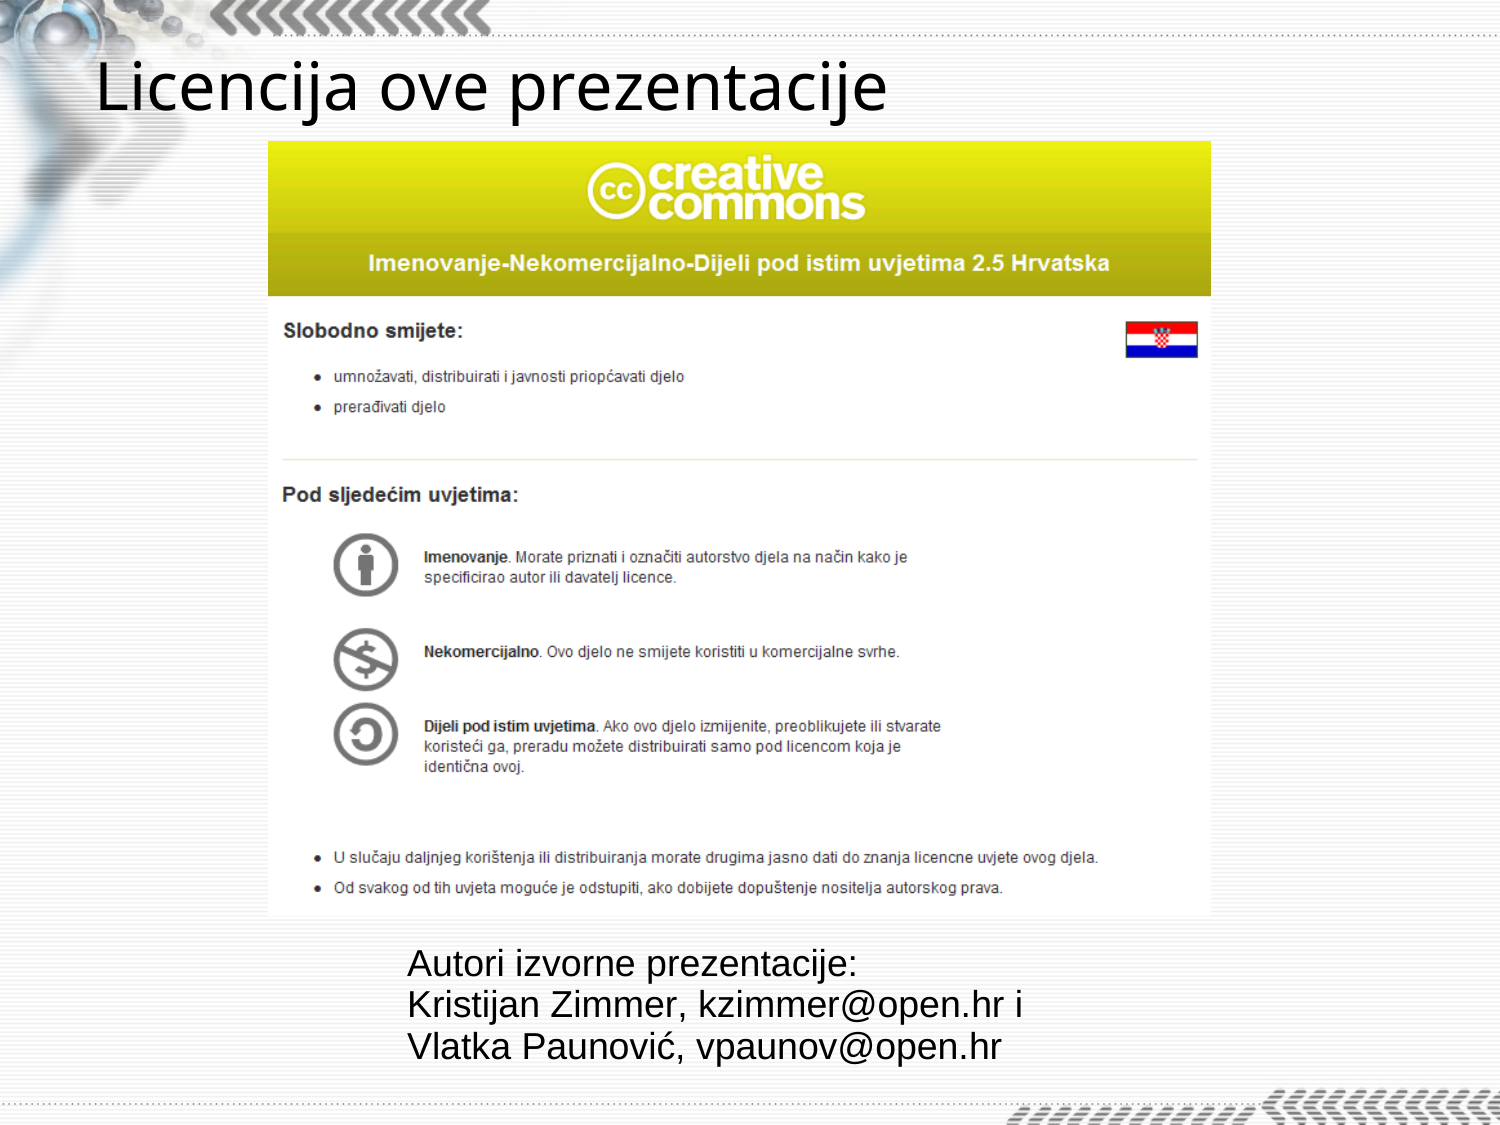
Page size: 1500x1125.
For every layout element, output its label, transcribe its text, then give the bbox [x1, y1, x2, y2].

text_box Autori izvorne prezentacije: Kristijan Zimmer, kzimmer@open.hr i Vlatka Paunović, vpaunov@open.hr [392, 934, 1039, 1076]
title Licencija ove prezentacije [94, 0, 1407, 173]
picture [0, 0, 1500, 1125]
